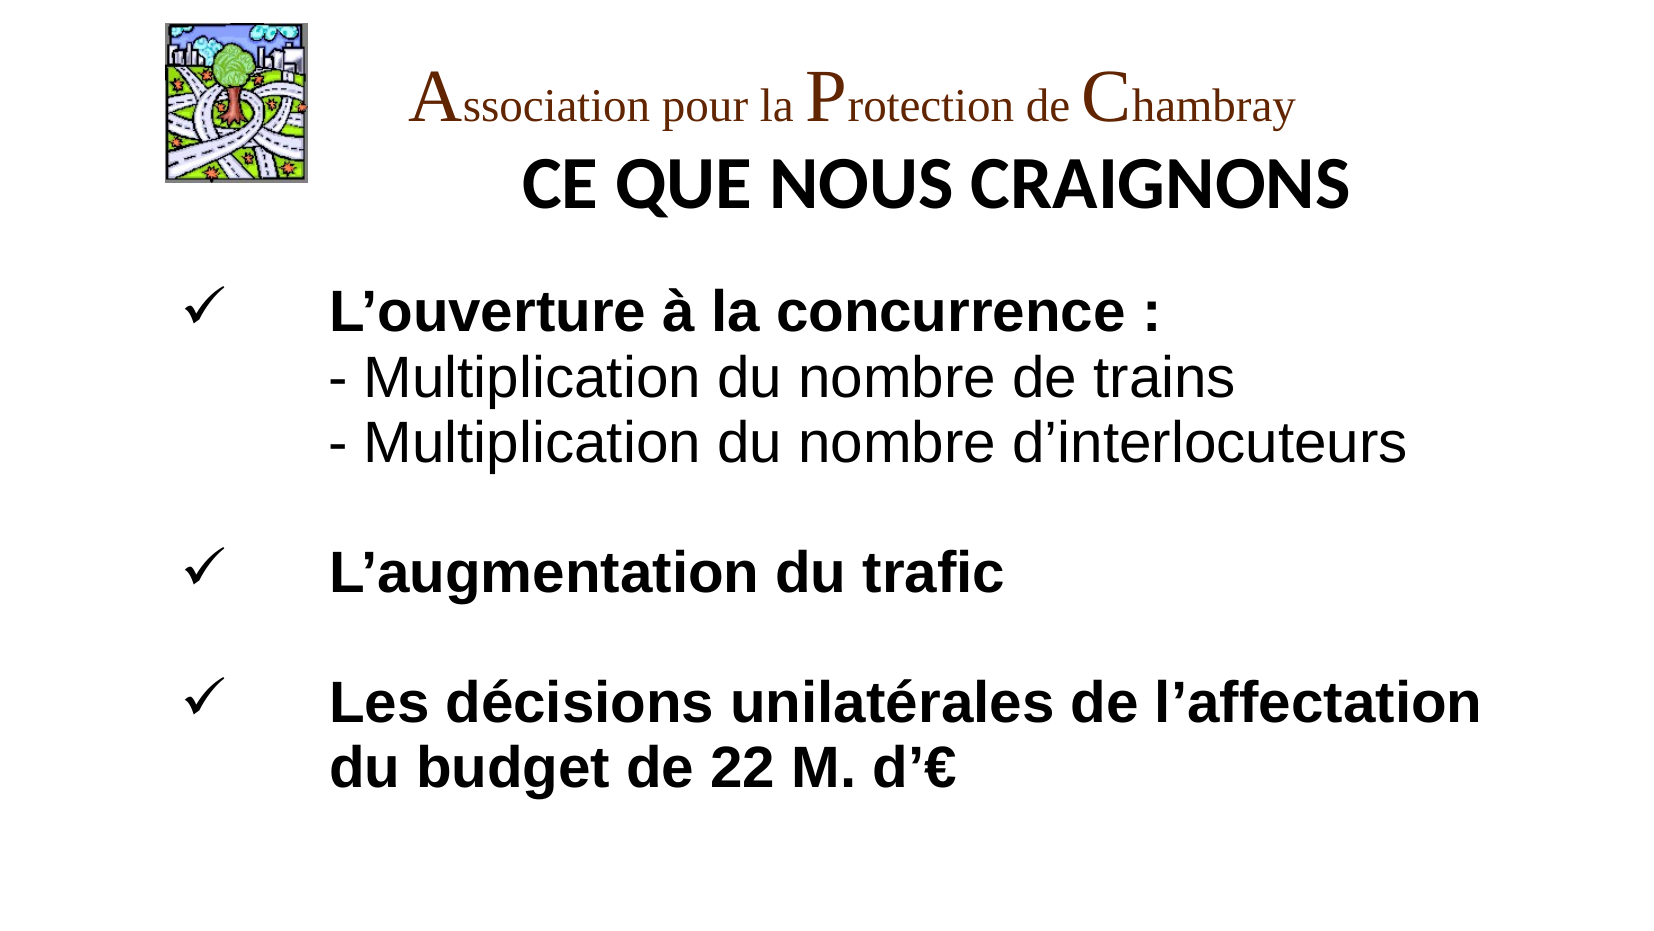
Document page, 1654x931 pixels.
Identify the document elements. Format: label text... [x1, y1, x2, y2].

text_box  L’ouverture à la concurrence : - Multiplication du nombre de trains - Multiplication du nombre d’interlocuteurs  L’augmentation du trafic  Les décisions unilatérales de l’affectation du budget de 22 M. d’€ [165, 271, 1536, 807]
picture [165, 23, 308, 183]
text_box CE QUE NOUS CRAIGNONS [425, 145, 1449, 250]
text_box Association pour la Protection de Chambray [393, 47, 1418, 146]
